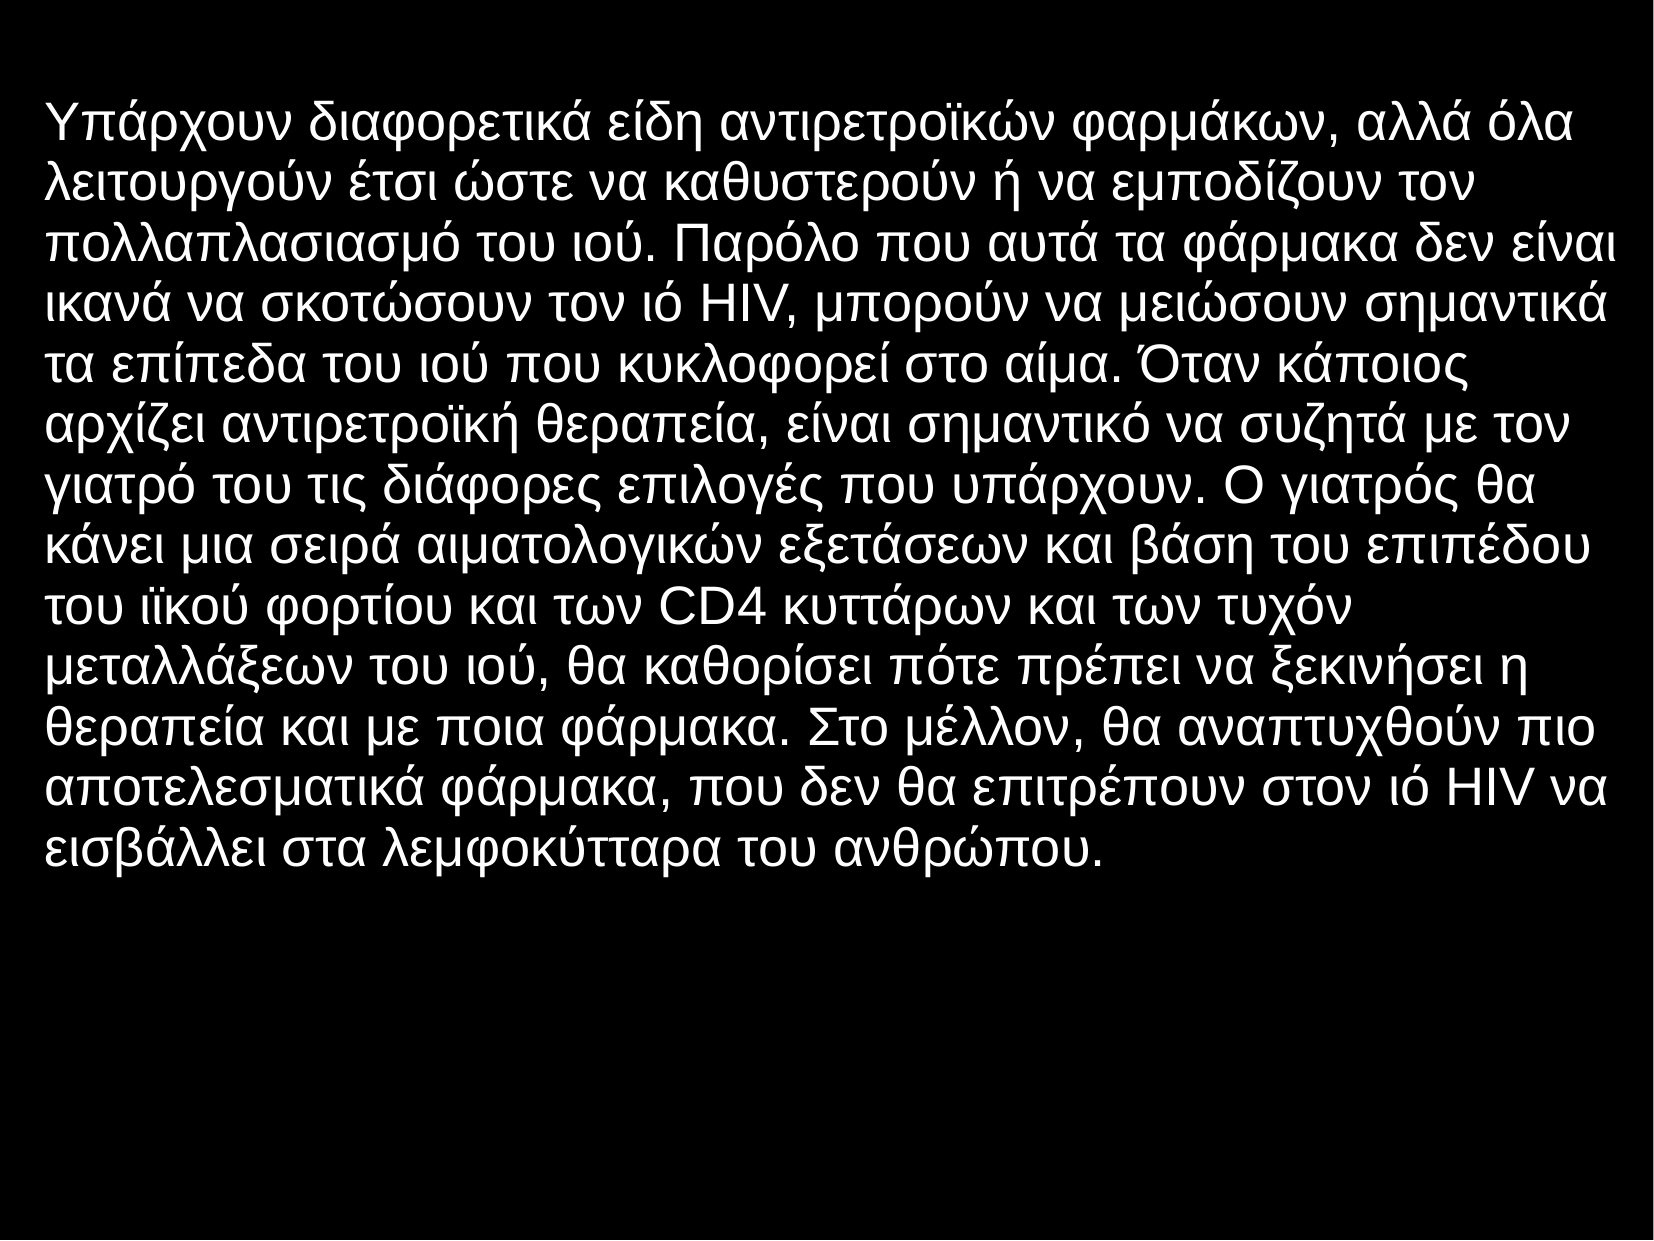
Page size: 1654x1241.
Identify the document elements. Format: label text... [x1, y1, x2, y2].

text_box Υπάρχουν διαφορετικά είδη αντιρετροϊκών φαρμάκων, αλλά όλα λειτουργούν έτσι ώστε να καθυστερούν ή να εμποδίζουν τον πολλαπλασιασμό του ιού. Παρόλο που αυτά τα φάρμακα δεν είναι ικανά να σκοτώσουν τον ιό HIV, μπορούν να μειώσουν σημαντικά τα επίπεδα του ιού που κυκλοφορεί στο αίμα. Όταν κάποιος αρχίζει αντιρετροϊκή θεραπεία, είναι σημαντικό να συζητά με τον γιατρό του τις διάφορες επιλογές που υπάρχουν. Ο γιατρός θα κάνει μια σειρά αιματολογικών εξετάσεων και βάση του επιπέδου του ιϊκού φορτίου και των CD4 κυττάρων και των τυχόν μεταλλάξεων του ιού, θα καθορίσει πότε πρέπει να ξεκινήσει η θεραπεία και με ποια φάρμακα. Στο μέλλον, θα αναπτυχθούν πιο αποτελεσματικά φάρμακα, που δεν θα επιτρέπουν στον ιό HIV να εισβάλλει στα λεμφοκύτταρα του ανθρώπου. [29, 83, 1642, 886]
